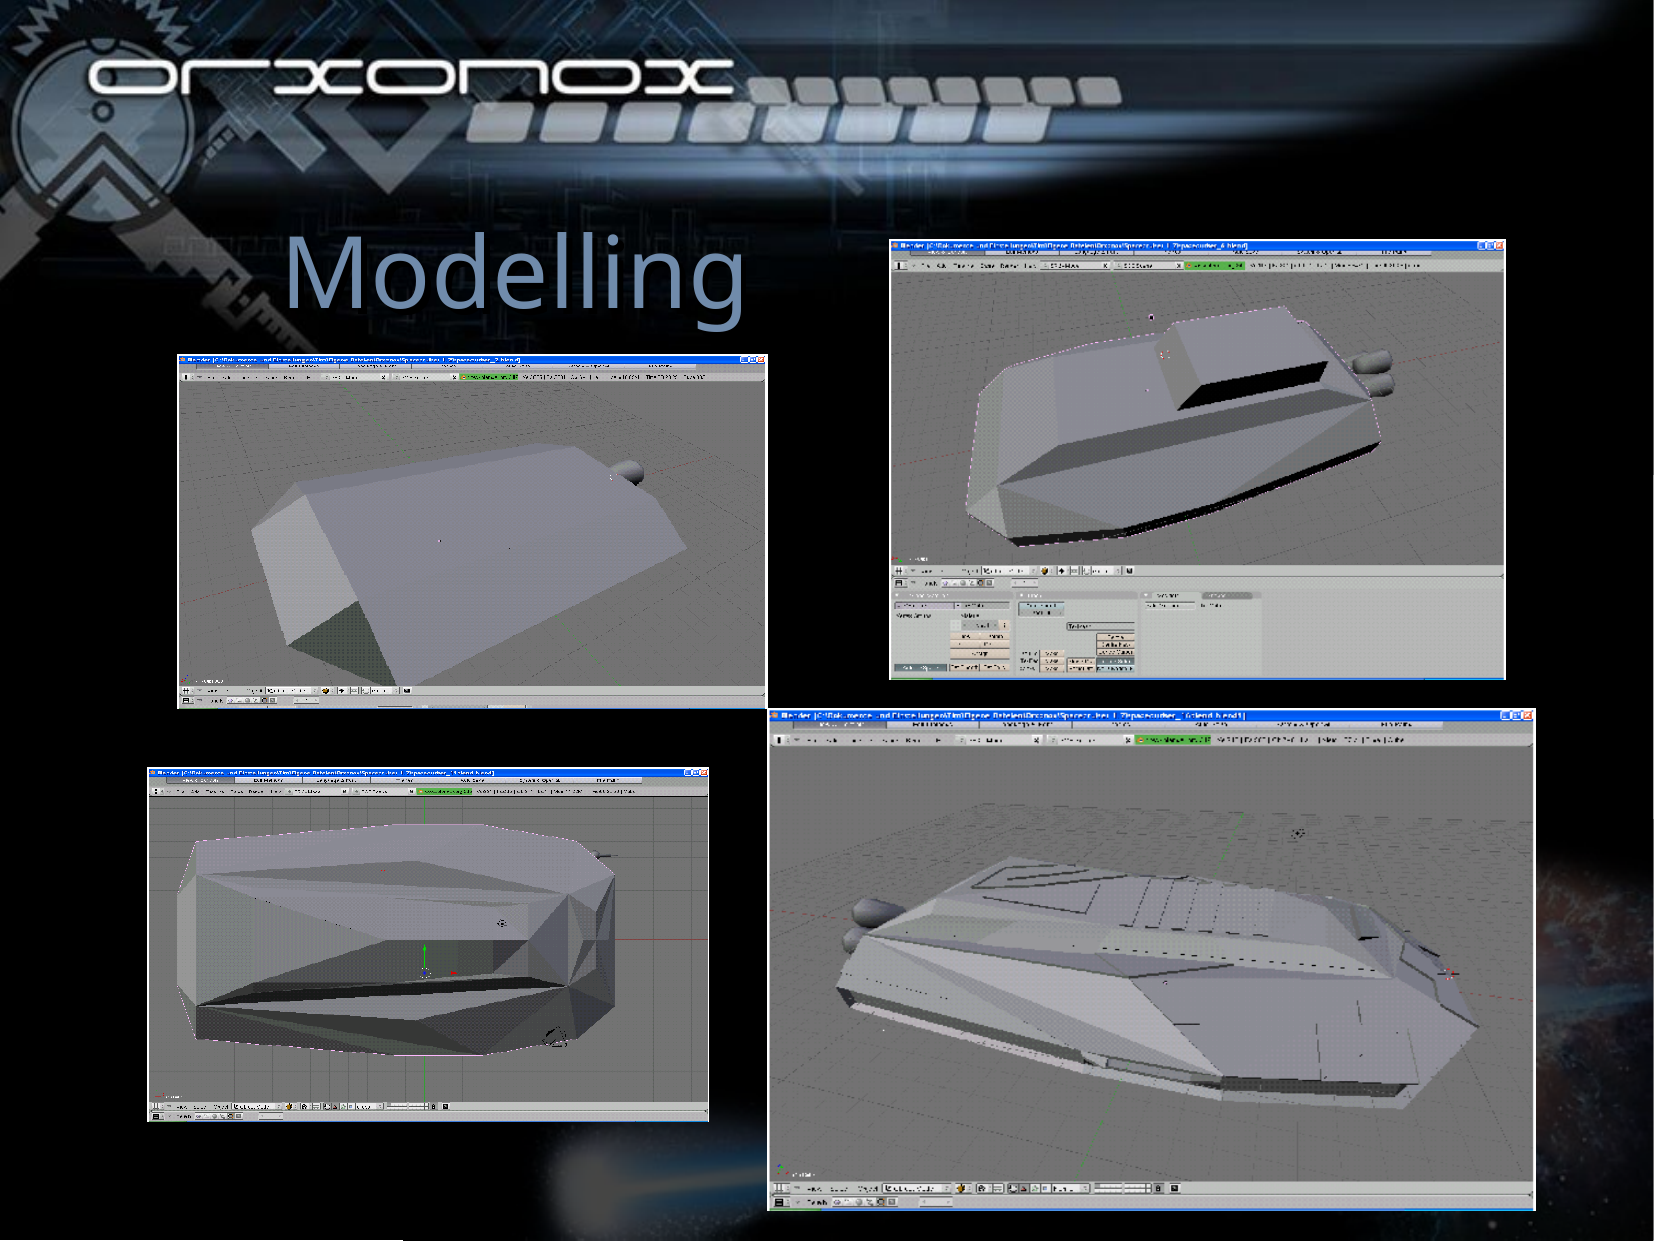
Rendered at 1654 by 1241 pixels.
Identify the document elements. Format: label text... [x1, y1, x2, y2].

picture [0, 0, 1654, 1241]
text_box Modelling [265, 194, 1241, 250]
